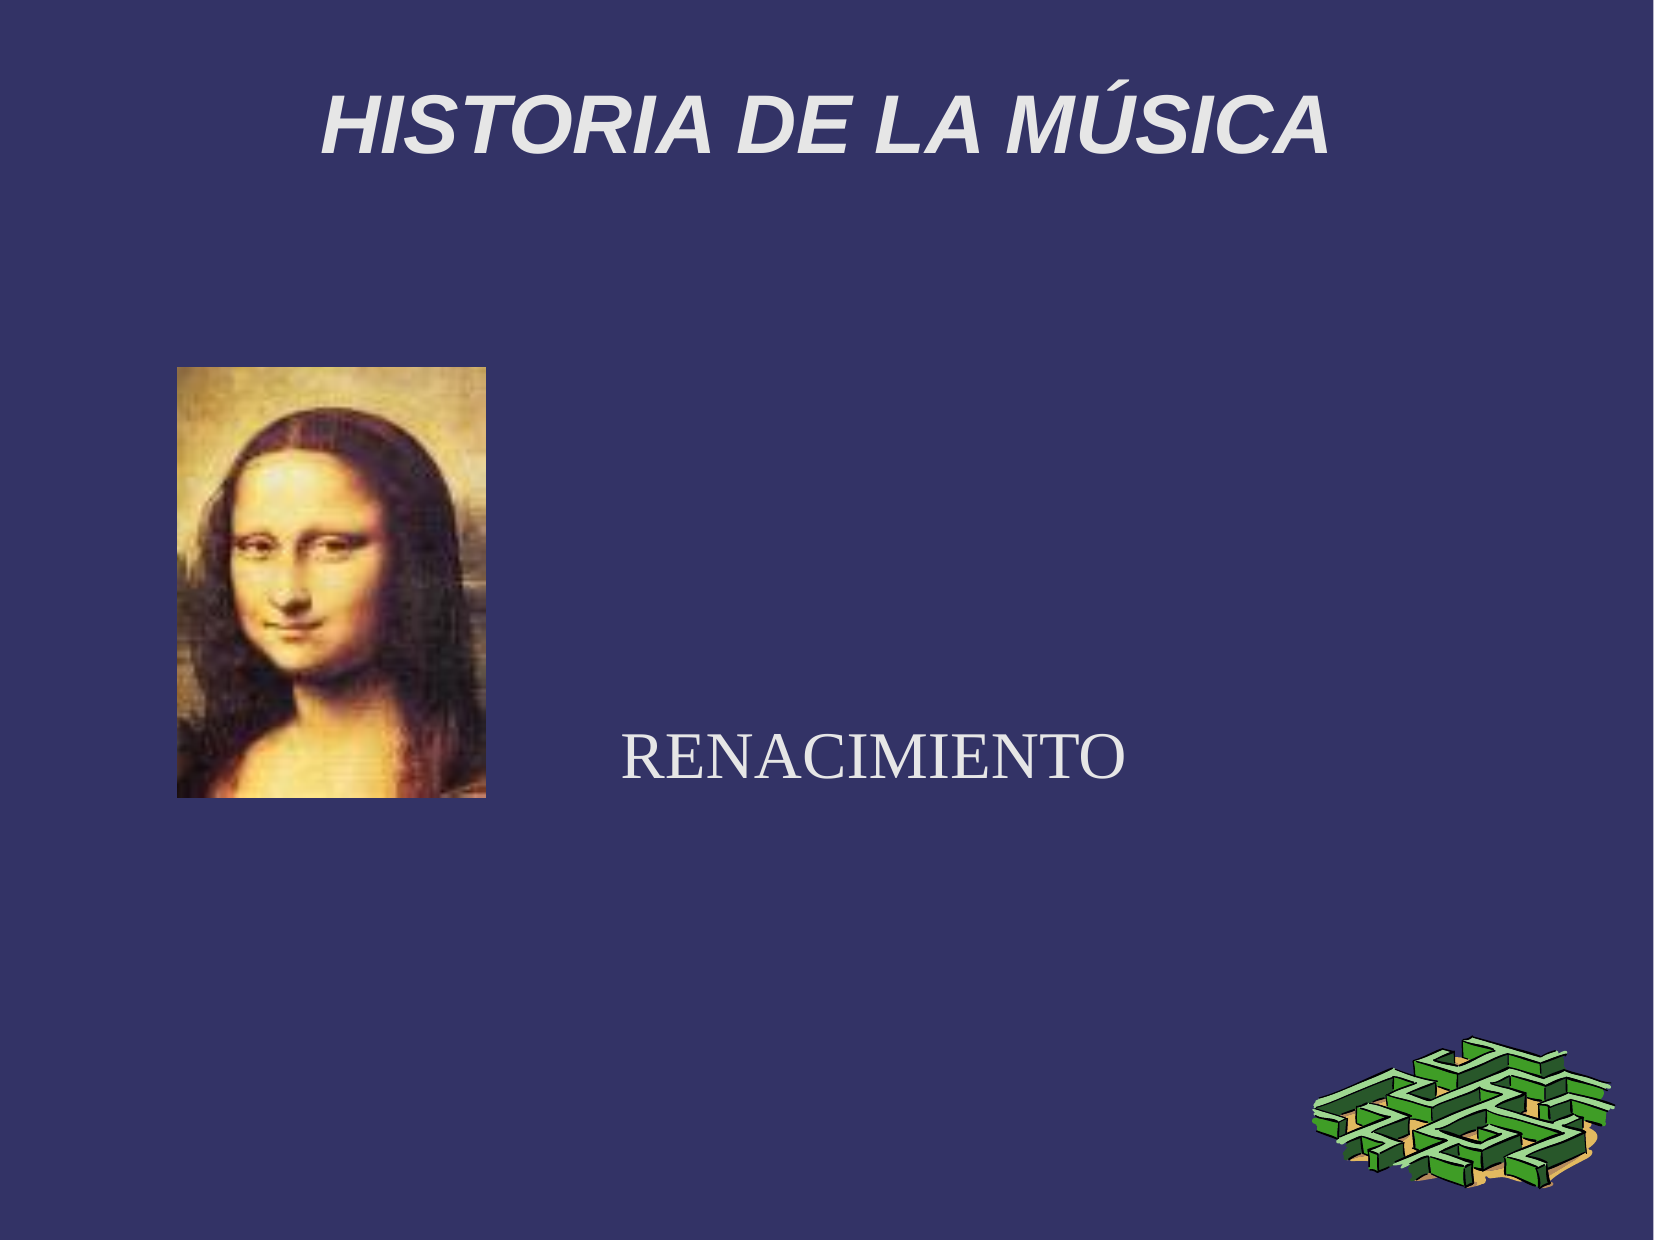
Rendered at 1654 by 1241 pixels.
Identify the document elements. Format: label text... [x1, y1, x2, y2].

title HISTORIA DE LA MÚSICA [121, 16, 1534, 230]
subtitle RENACIMIENTO [178, 364, 1570, 1146]
